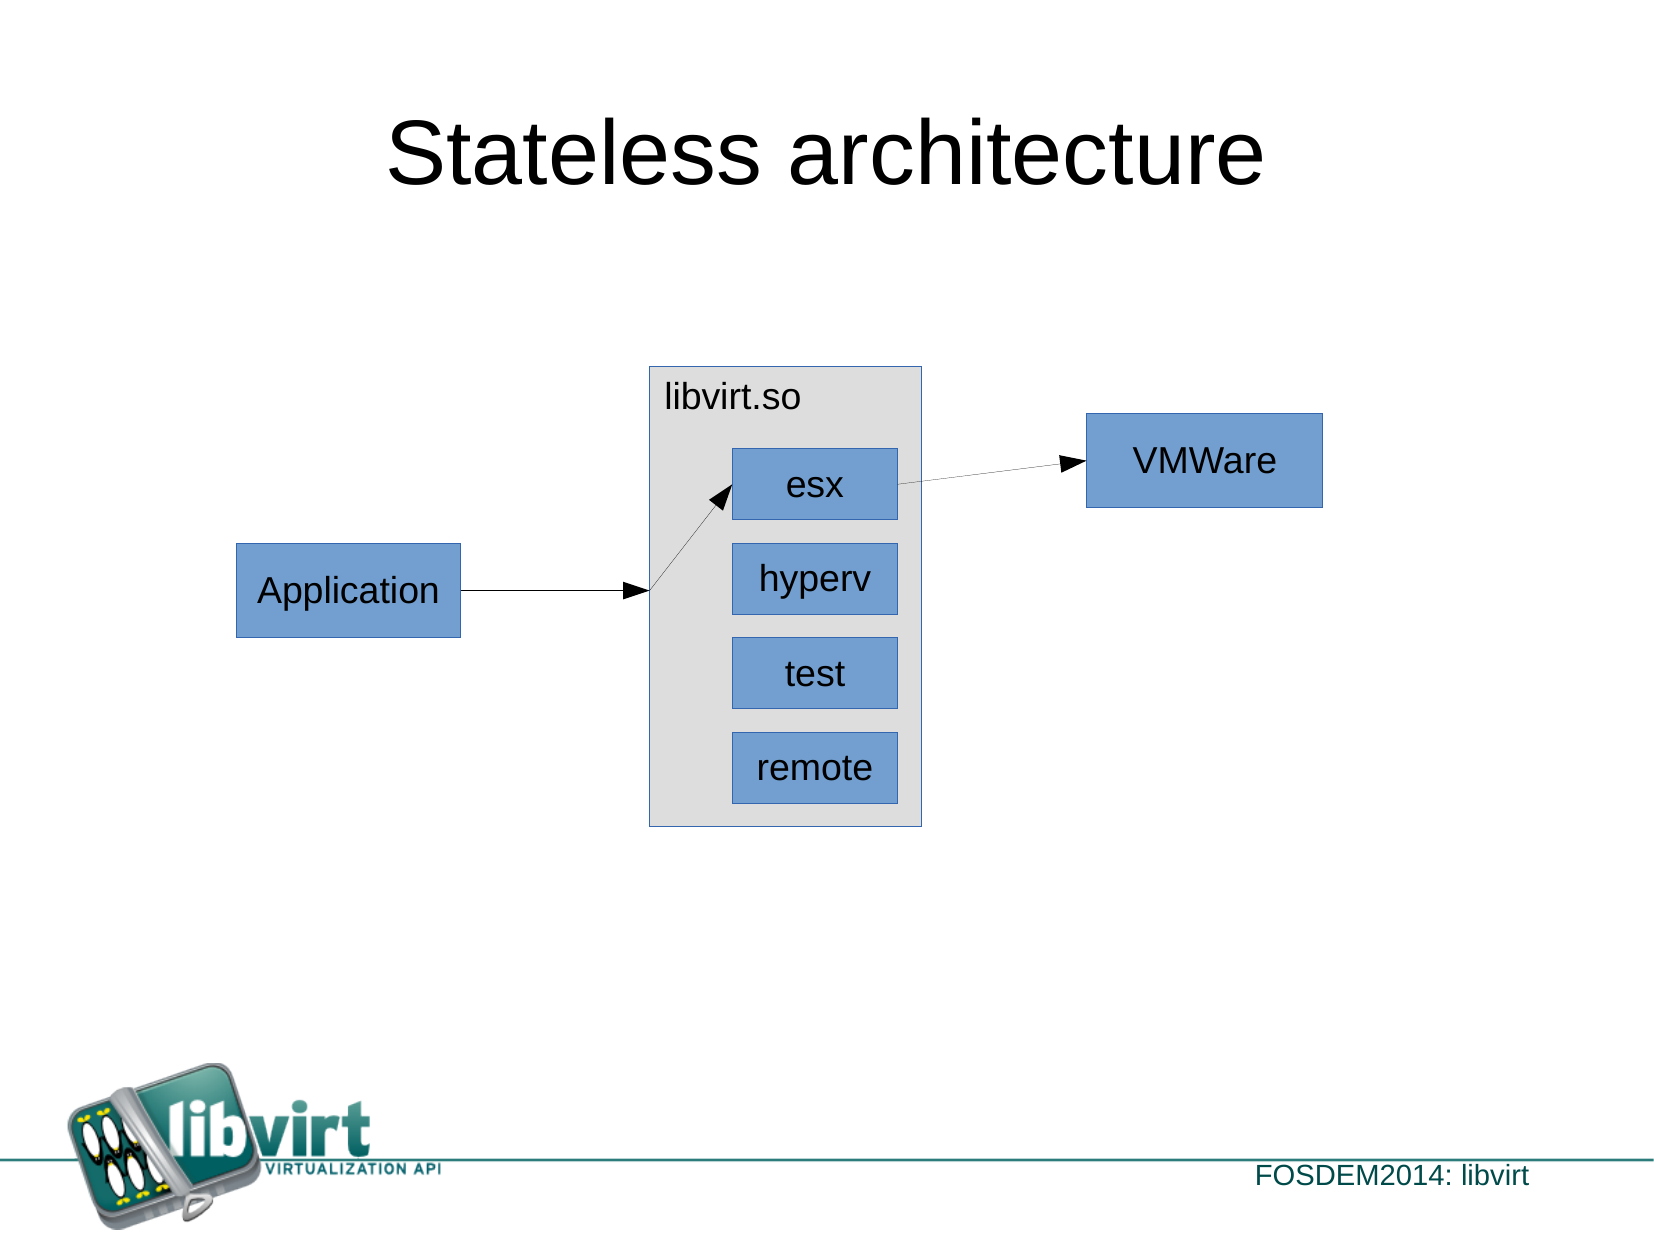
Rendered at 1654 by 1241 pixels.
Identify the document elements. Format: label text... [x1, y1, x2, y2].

text_box libvirt.so [649, 368, 817, 426]
text_box remote [732, 732, 898, 804]
text_box test [732, 637, 898, 709]
text_box [649, 482, 922, 827]
text_box hyperv [732, 543, 898, 615]
text_box Application [236, 543, 461, 638]
picture [0, 1063, 1654, 1230]
text_box esx [732, 448, 898, 520]
text_box VMWare [1086, 413, 1323, 508]
title Stateless architecture [82, 49, 1571, 257]
text_box [649, 366, 922, 589]
